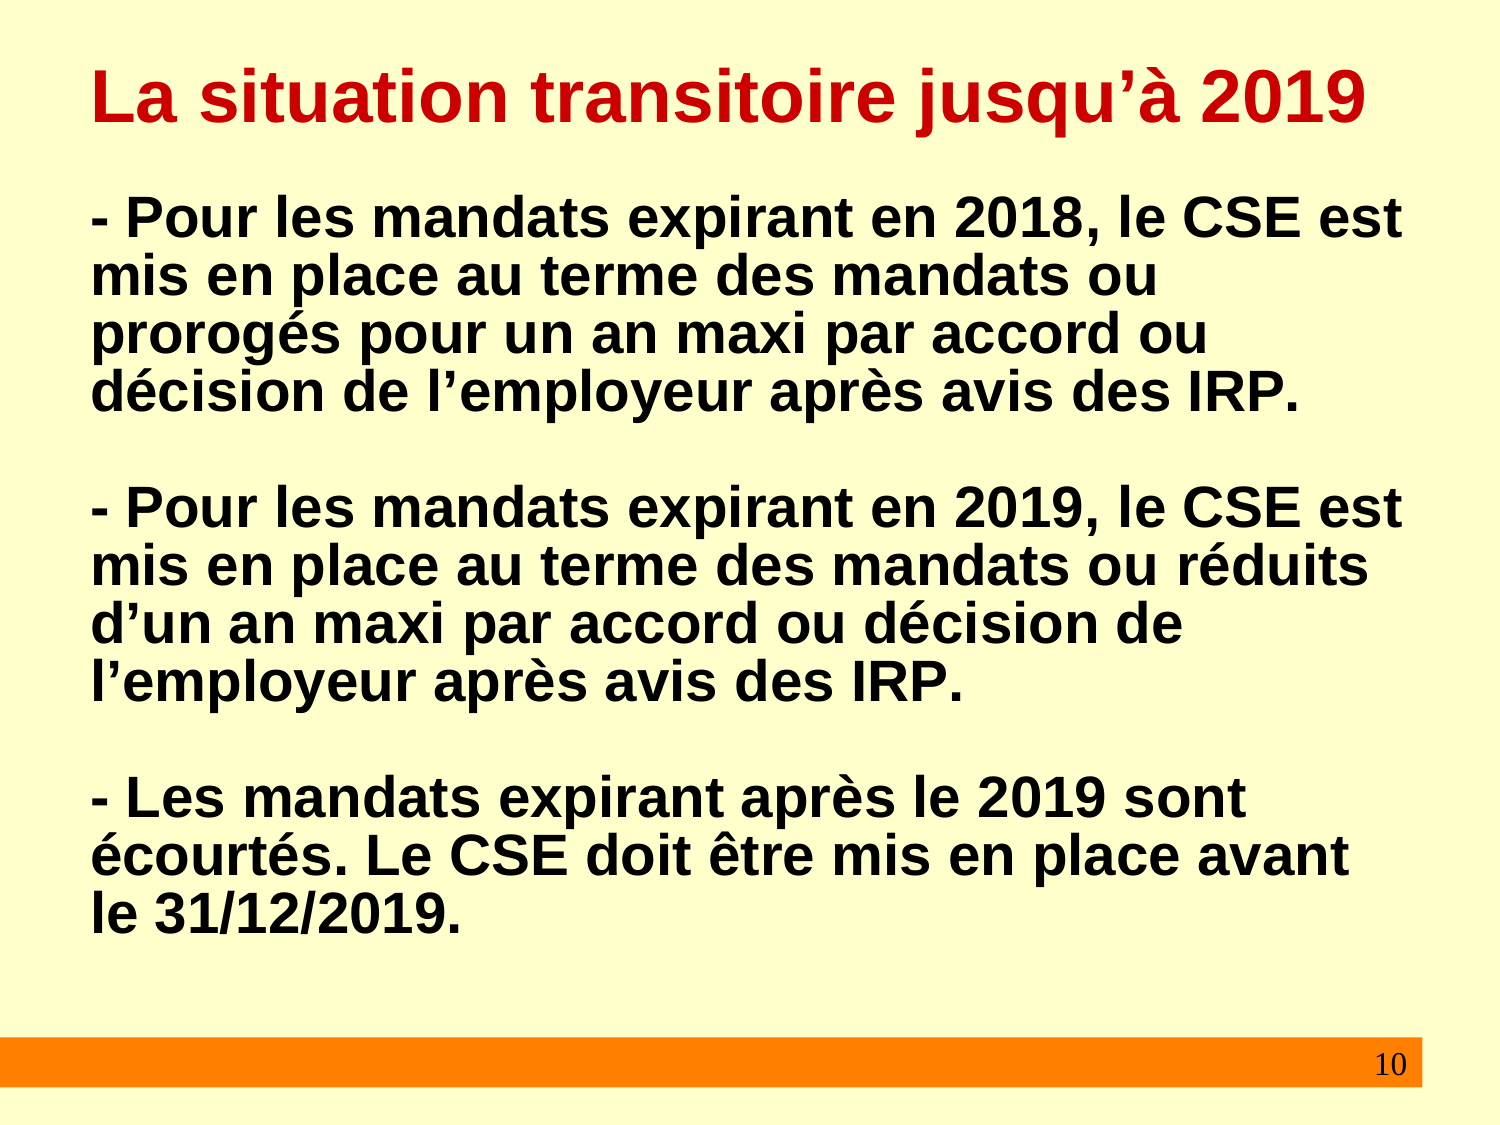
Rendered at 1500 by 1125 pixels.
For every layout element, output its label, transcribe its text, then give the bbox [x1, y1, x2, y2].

title La situation transitoire jusqu’à 2019 - Pour les mandats expirant en 2018, le CSE est mis en place au terme des mandats ou prorogés pour un an maxi par accord ou décision de l’employeur après avis des IRP. - Pour les mandats expirant en 2019, le CSE est mis en place au terme des mandats ou réduits d’un an maxi par accord ou décision de l’employeur après avis des IRP. - Les mandats expirant après le 2019 sont écourtés. Le CSE doit être mis en place avant le 31/12/2019. [74, 0, 1425, 1125]
text_box <numéro> [0, 1037, 1423, 1088]
